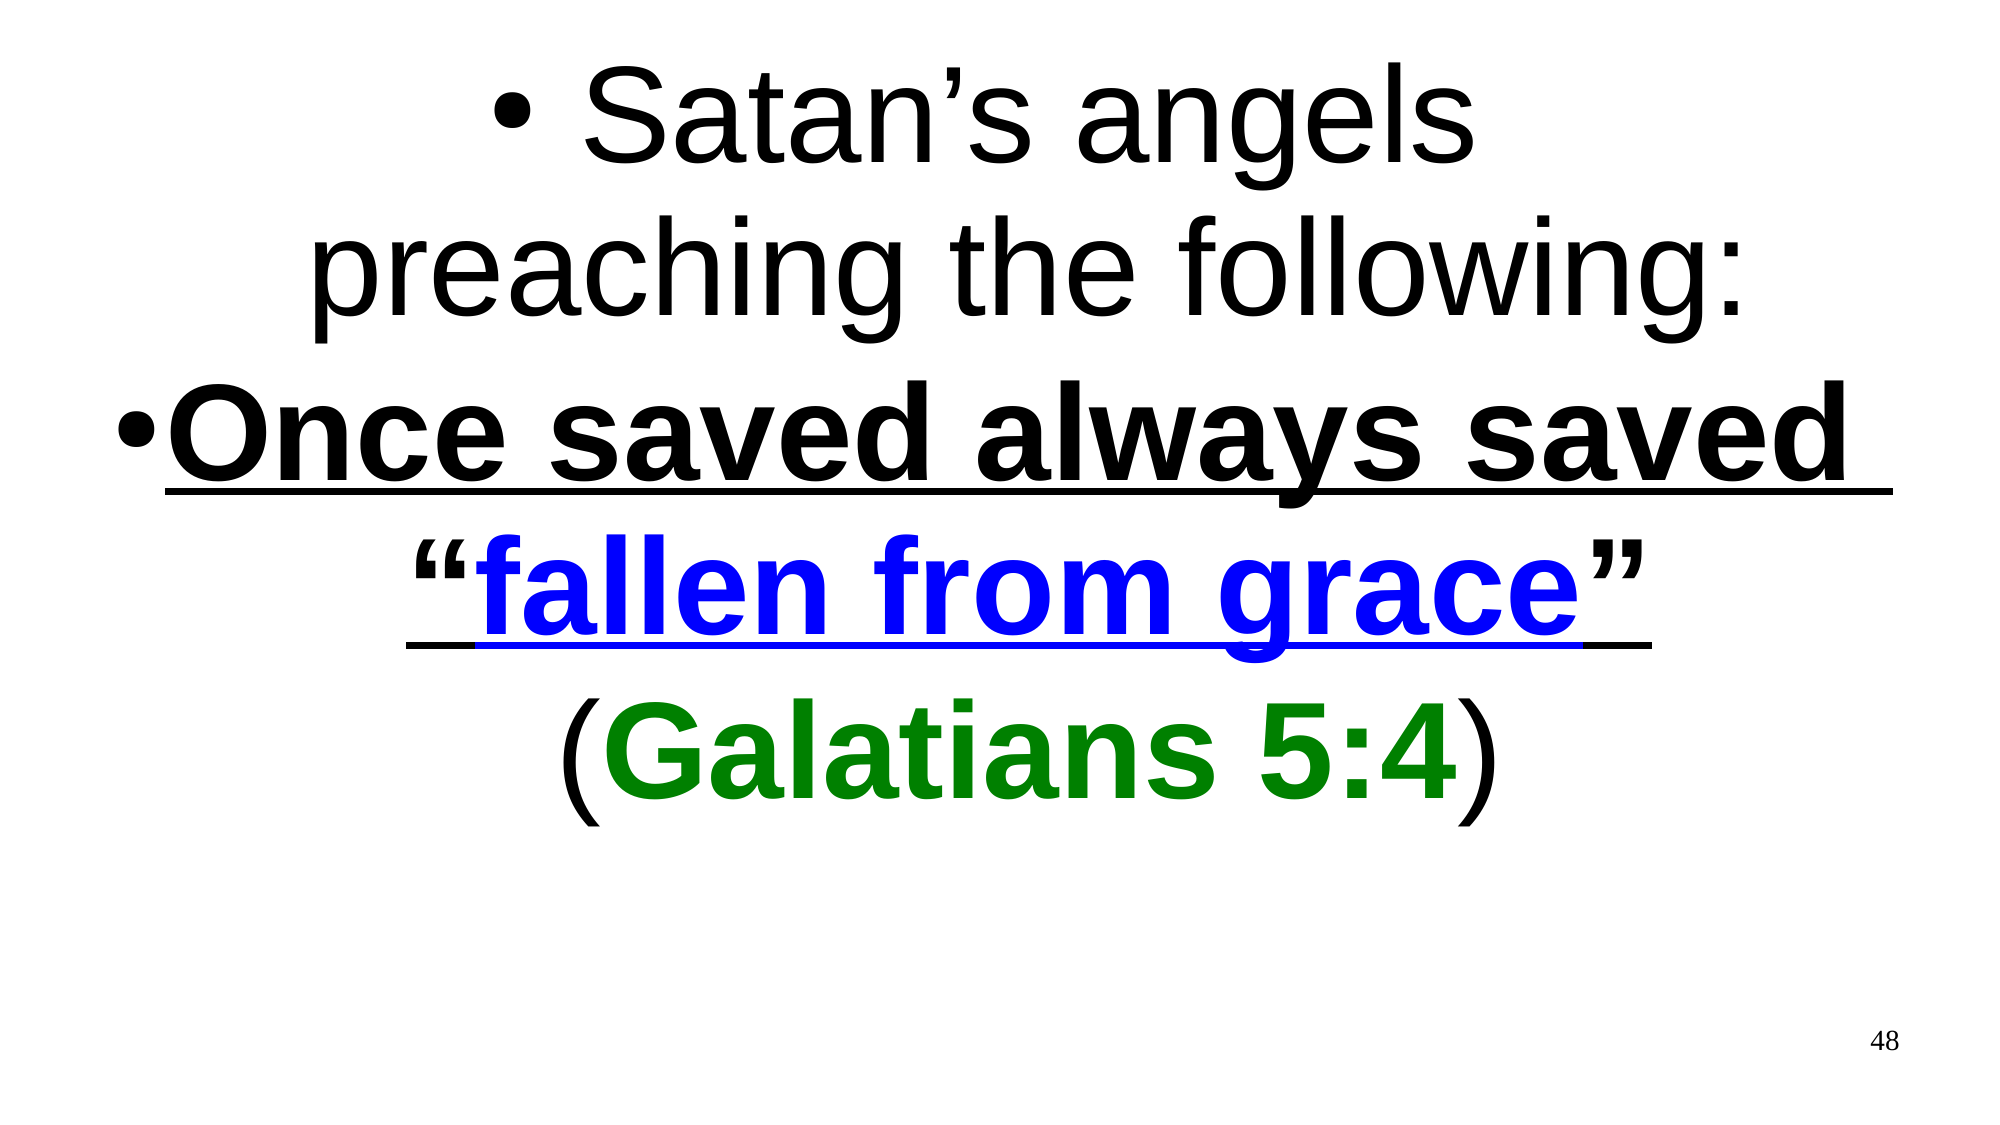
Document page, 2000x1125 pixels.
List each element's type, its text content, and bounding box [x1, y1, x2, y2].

list Satan’s angels preaching the following: Once saved always saved “fallen from grace” (Galatians 5:4) [37, 37, 1951, 1088]
